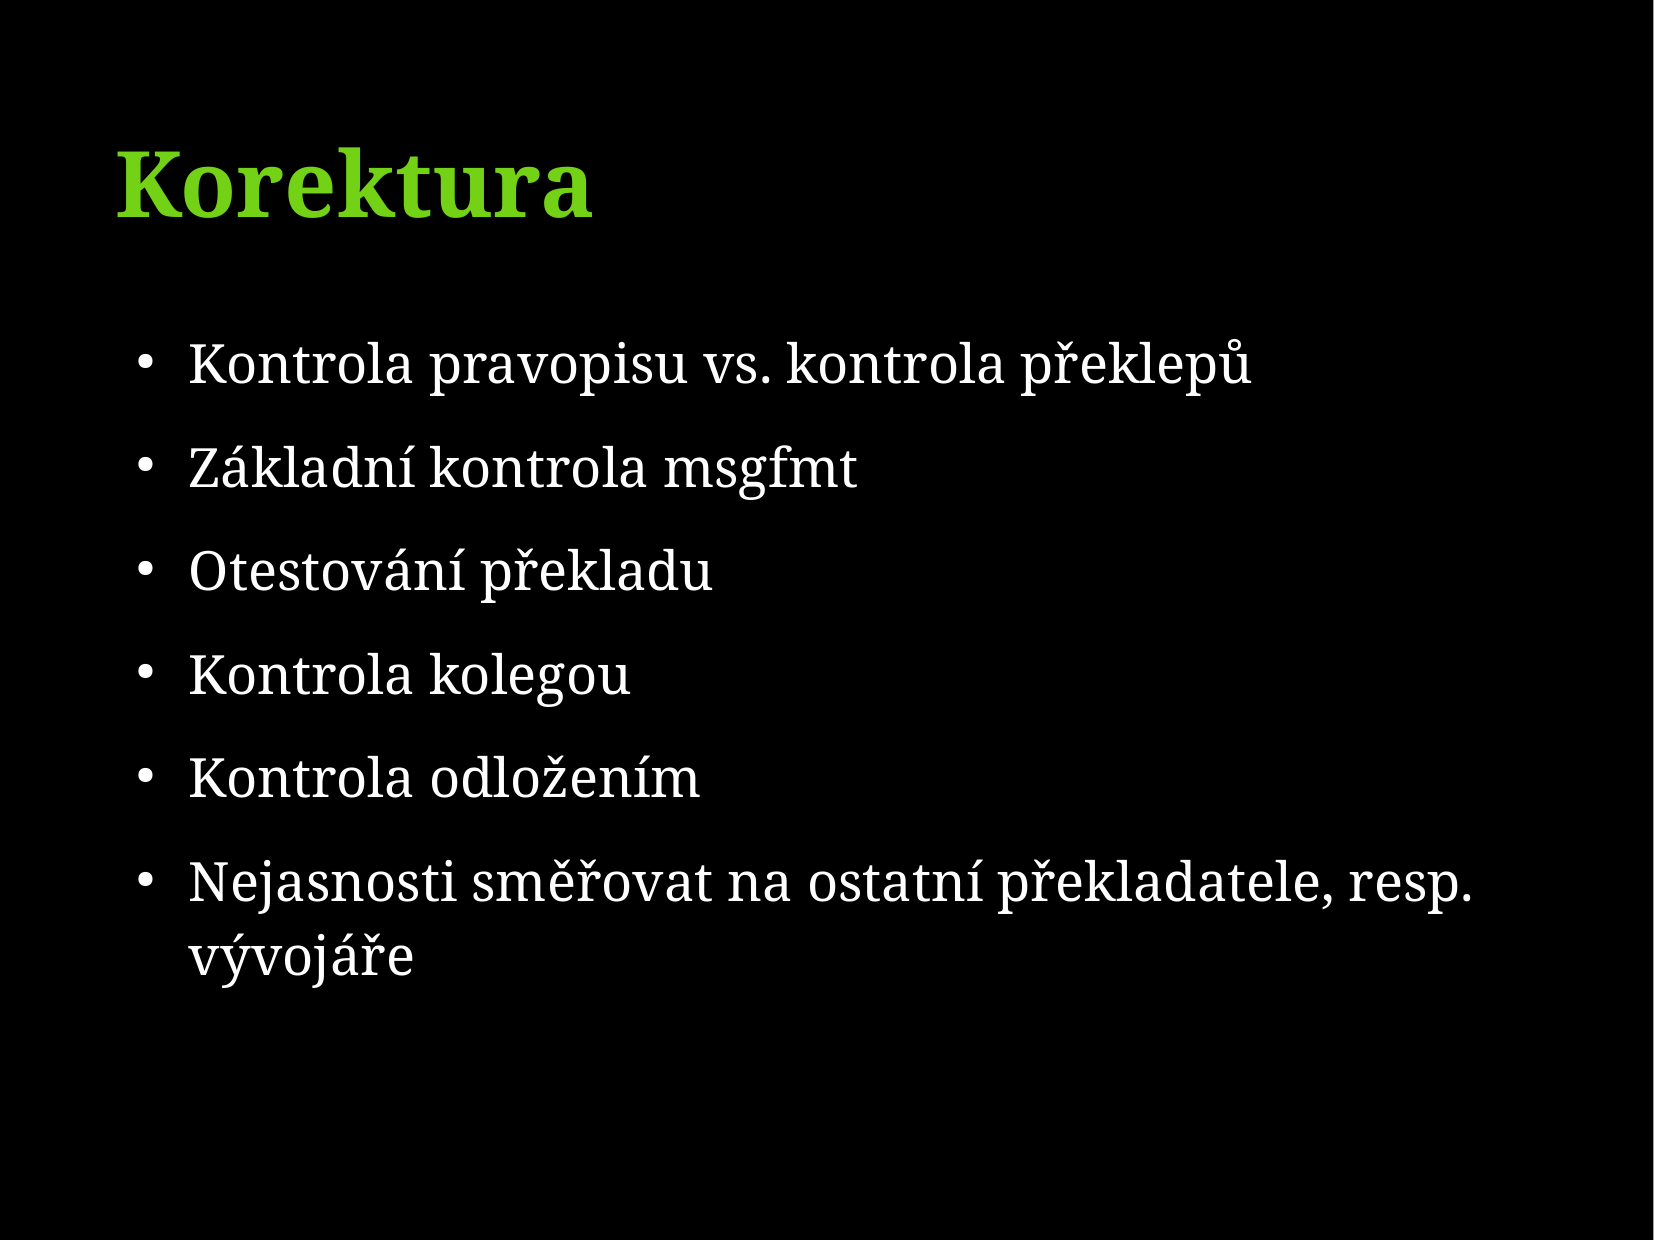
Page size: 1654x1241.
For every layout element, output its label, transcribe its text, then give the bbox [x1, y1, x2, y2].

list Kontrola pravopisu vs. kontrola překlepů Základní kontrola msgfmt Otestování překladu Kontrola kolegou Kontrola odložením Nejasnosti směřovat na ostatní překladatele, resp. vývojáře [118, 325, 1536, 1145]
title Korektura [115, 78, 1539, 287]
